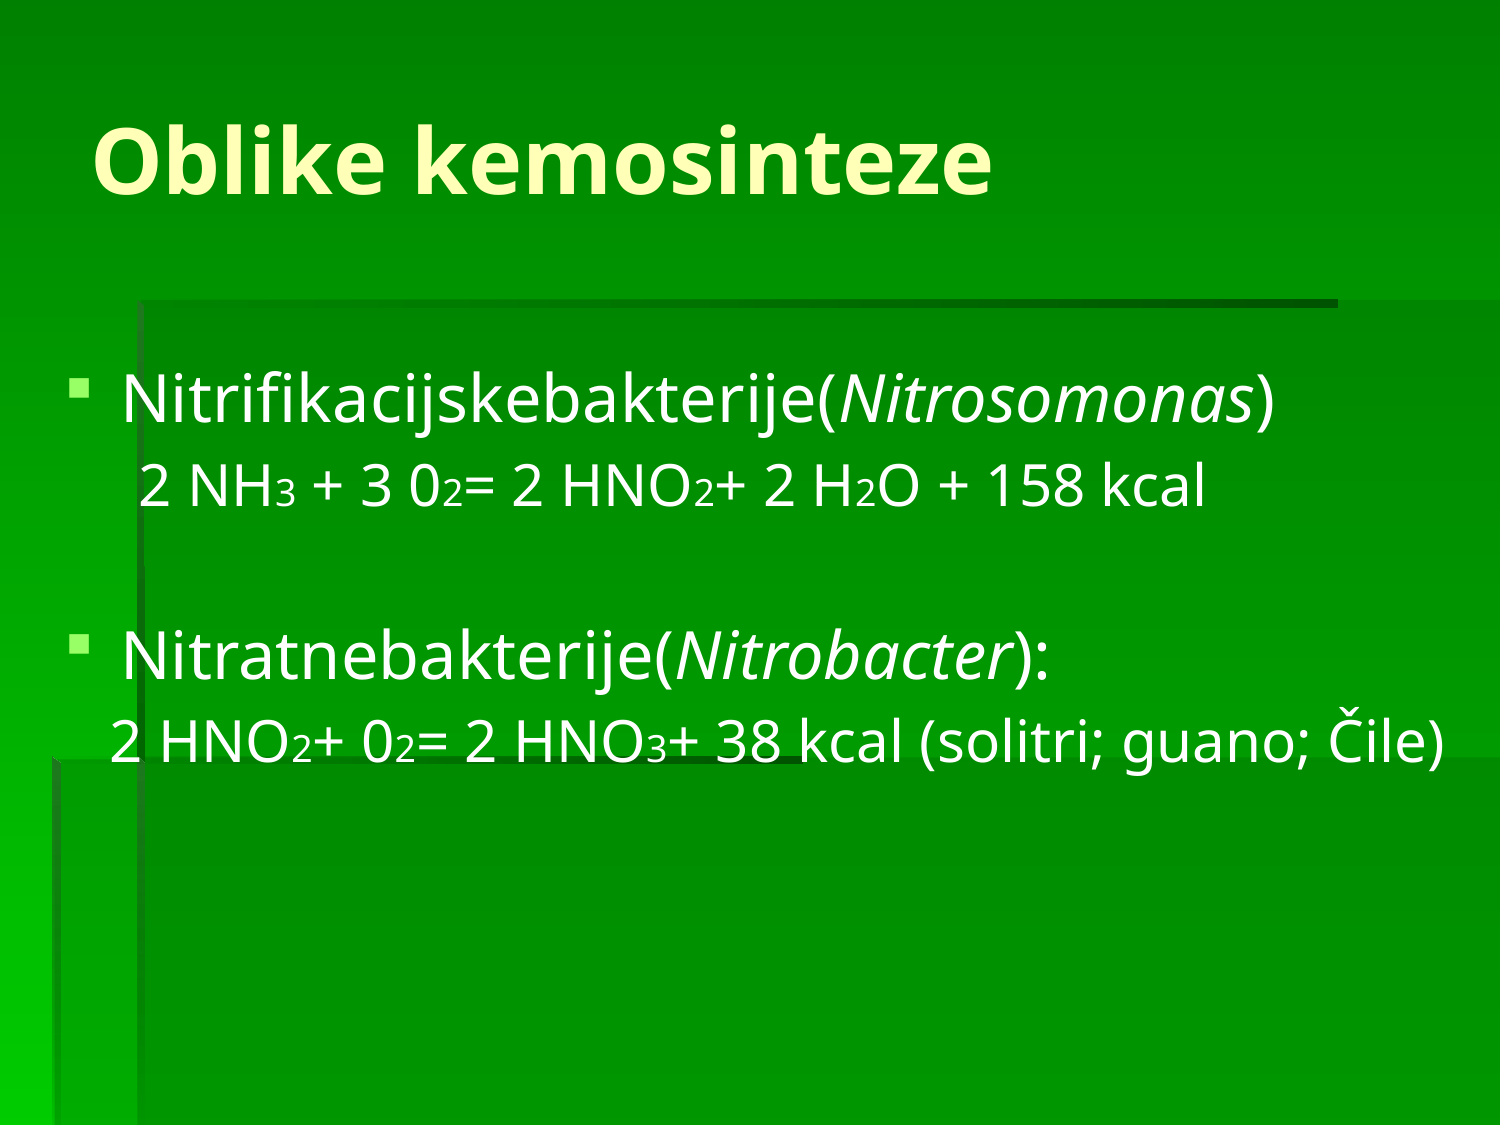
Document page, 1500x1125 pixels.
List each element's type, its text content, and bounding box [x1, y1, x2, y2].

title Oblike kemosinteze [75, 40, 1451, 255]
list Nitrifikacijskebakterije(Nitrosomonas) 2 NH3 + 3 02= 2 HNO2+ 2 H2O + 158 kcal Nitratnebakterije(Nitrobacter): 2 HNO2+ 02= 2 HNO3+ 38 kcal (solitri; guano; Čile) [48, 255, 1500, 943]
